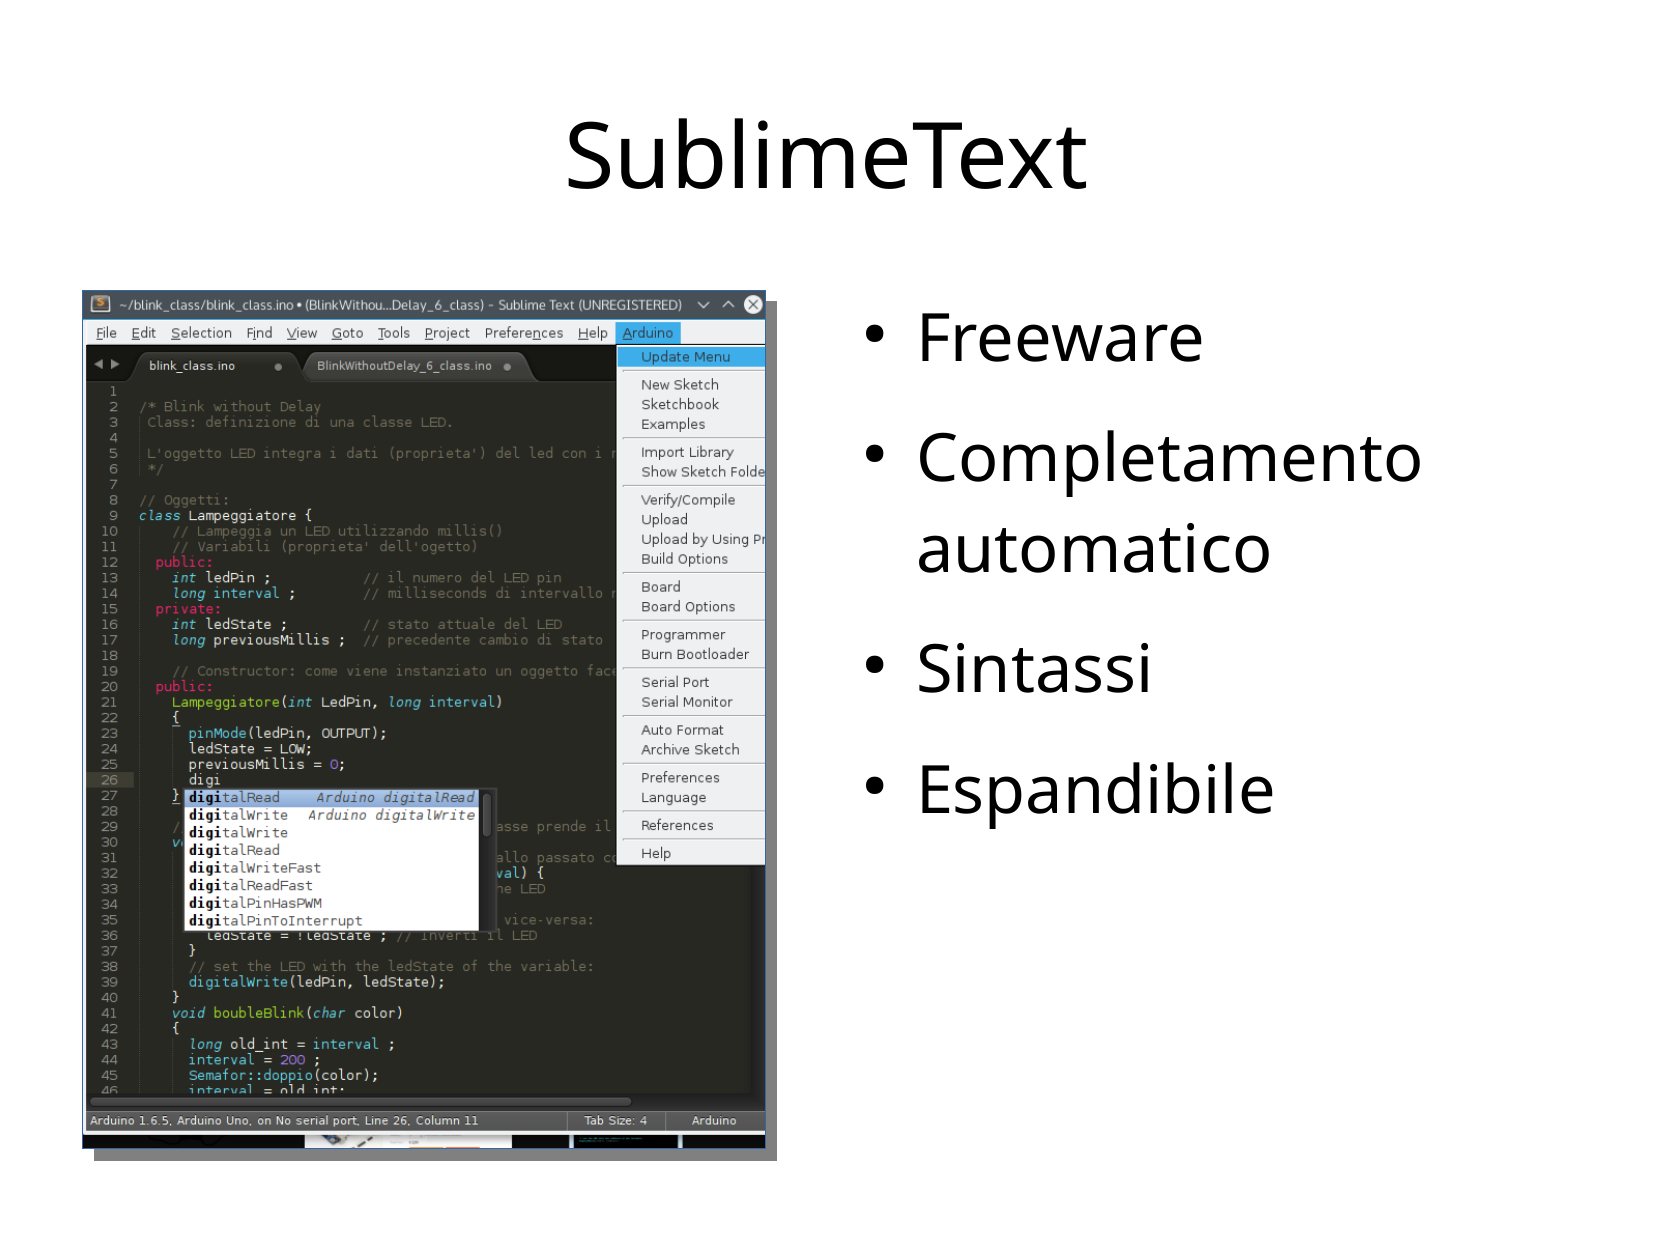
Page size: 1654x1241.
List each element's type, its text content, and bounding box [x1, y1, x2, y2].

picture [82, 290, 766, 1149]
title SublimeText [82, 49, 1571, 257]
list Freeware Completamento automatico Sintassi Espandibile [845, 290, 1572, 1010]
